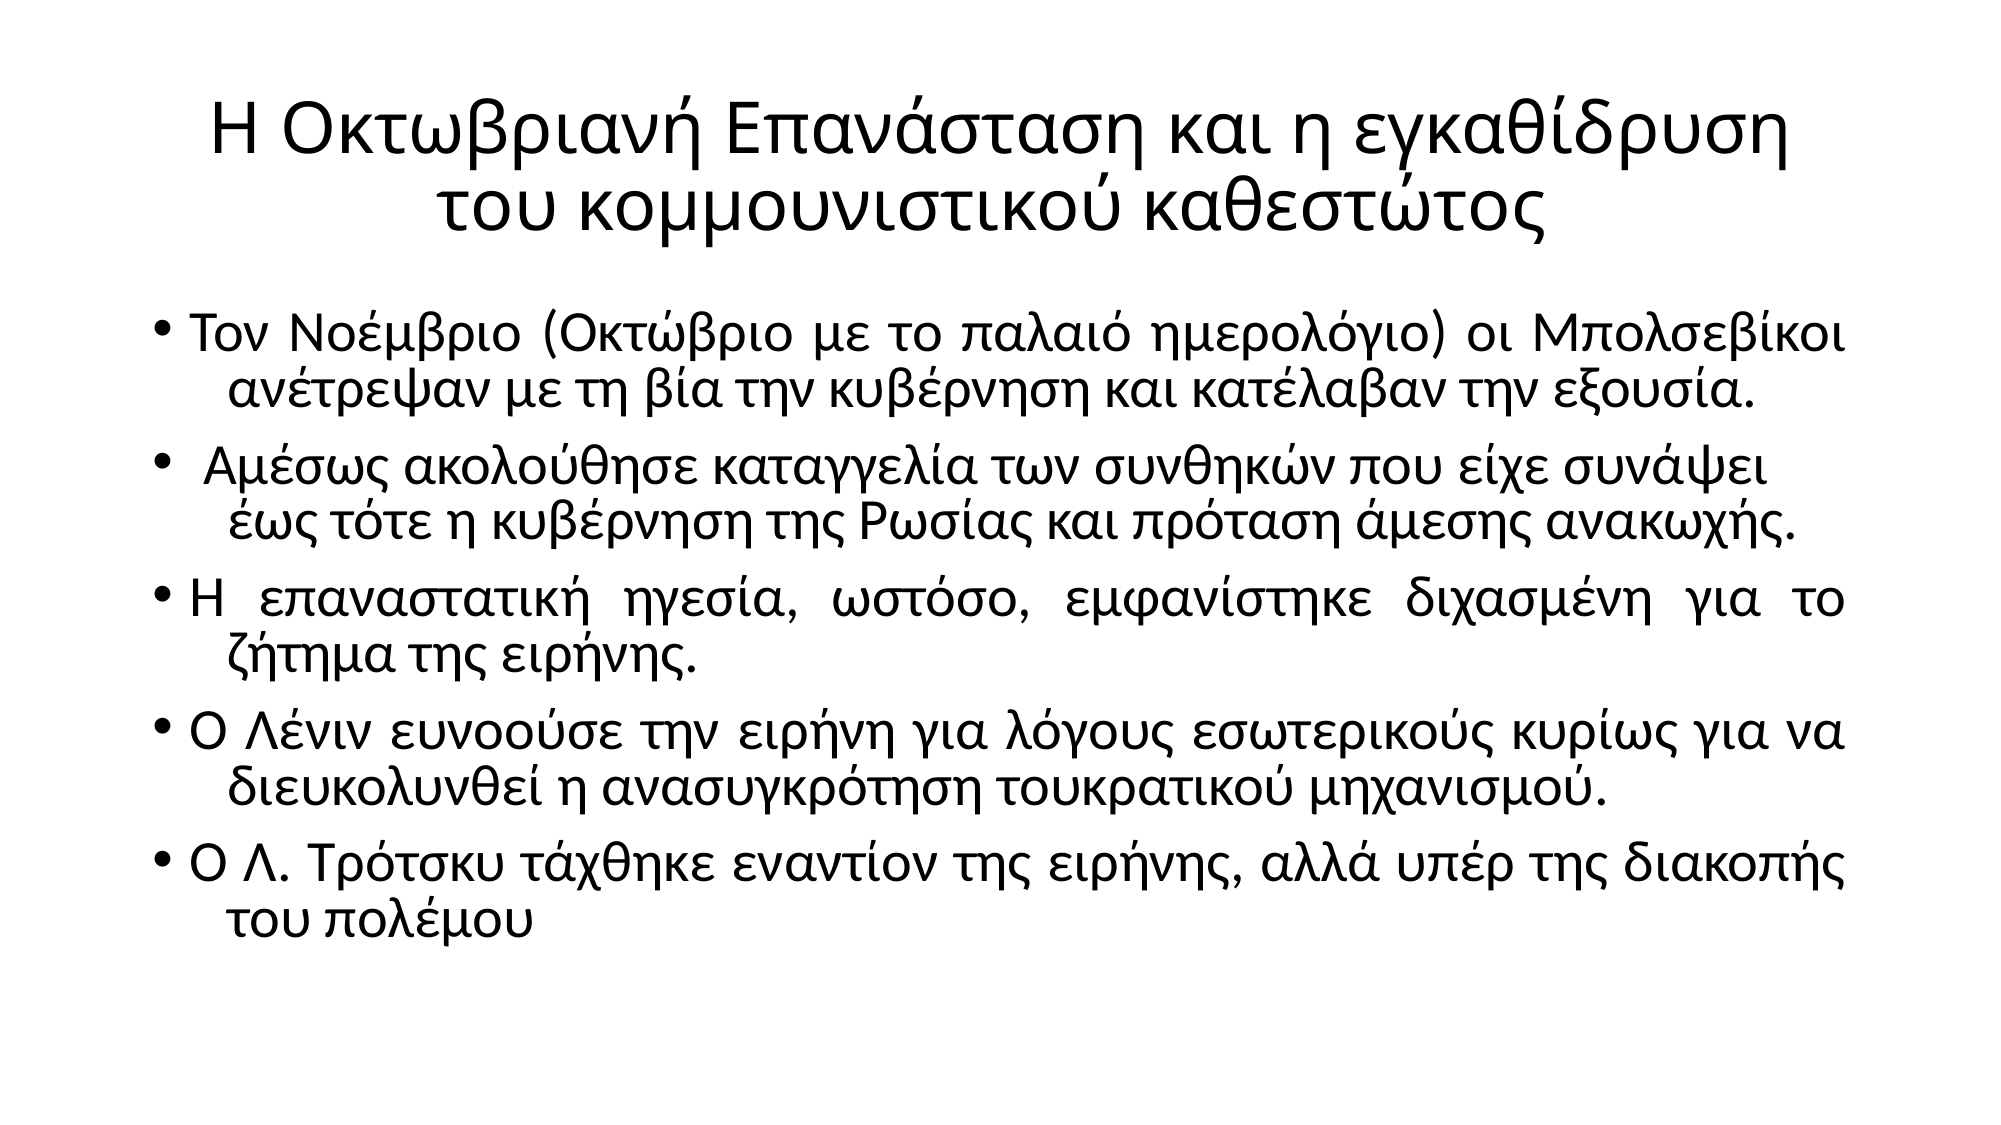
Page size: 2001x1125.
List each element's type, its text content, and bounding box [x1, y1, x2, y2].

list Τον Νοέμβριο (Οκτώβριο με το παλαιό ημερολόγιο) οι Μπολσεβίκοι ανέτρεψαν με τη βία την κυβέρνηση και κατέλαβαν την εξουσία. Αμέσως ακολούθησε καταγγελία των συνθηκών που είχε συνάψει έως τότε η κυβέρνηση της Ρωσίας και πρόταση άμεσης ανακωχής. Η επαναστατική ηγεσία, ωστόσο, εμφανίστηκε διχασμένη για το ζήτημα της ειρήνης. Ο Λένιν ευνοούσε την ειρήνη για λόγους εσωτερικούς κυρίως για να διευκολυνθεί η ανασυγκρότηση τουκρατικού μηχανισμού. Ο Λ. Τρότσκυ τάχθηκε εναντίον της ειρήνης, αλλά υπέρ της διακοπής του πολέμου [137, 299, 1863, 1014]
title Η Οκτωβριανή Επανάσταση και η εγκαθίδρυση του κομμουνιστικού καθεστώτος [137, 59, 1863, 278]
